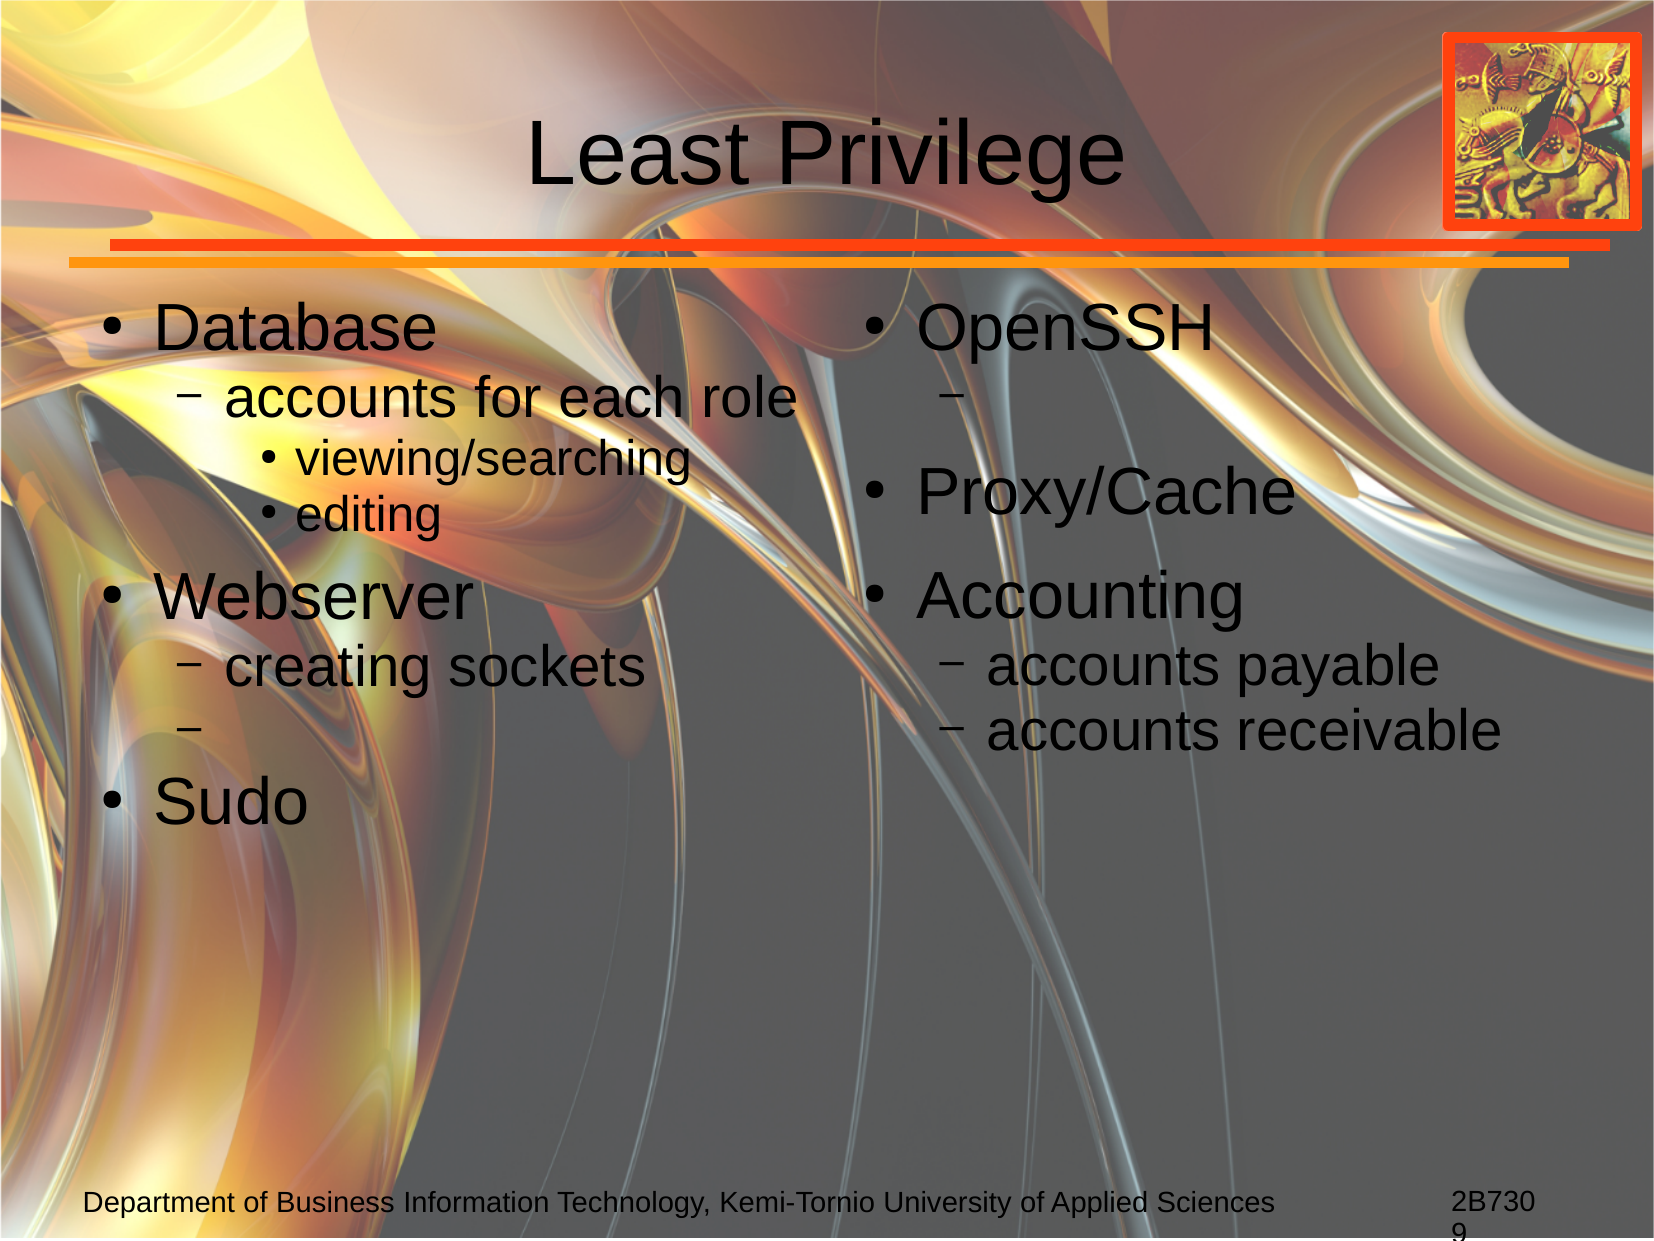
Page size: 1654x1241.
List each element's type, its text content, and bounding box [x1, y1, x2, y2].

title Least Privilege [82, 49, 1571, 257]
list Database accounts for each role viewing/searching editing Webserver creating sockets Sudo [82, 290, 809, 1109]
list OpenSSH Proxy/Cache Accounting accounts payable accounts receivable [845, 290, 1572, 1109]
